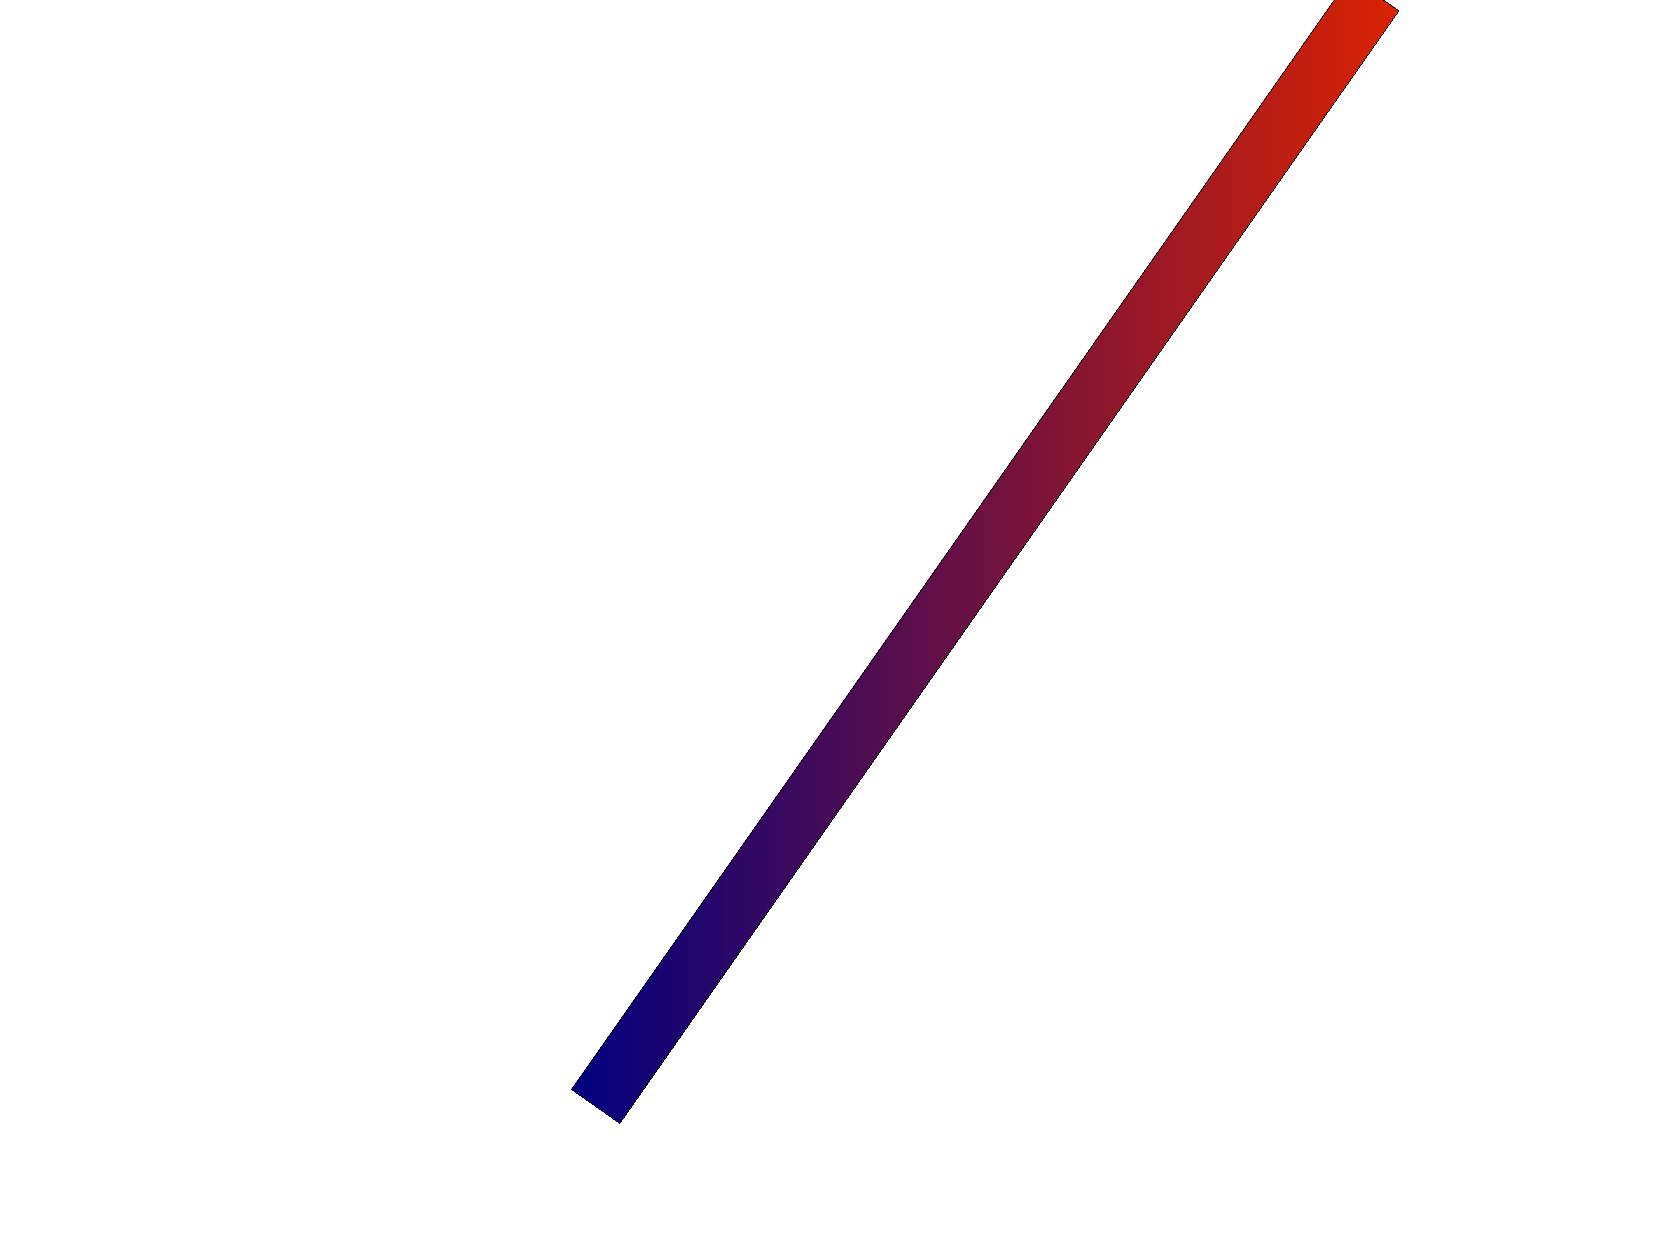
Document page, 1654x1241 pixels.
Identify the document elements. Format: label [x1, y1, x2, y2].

text_box [571, 0, 1399, 1124]
